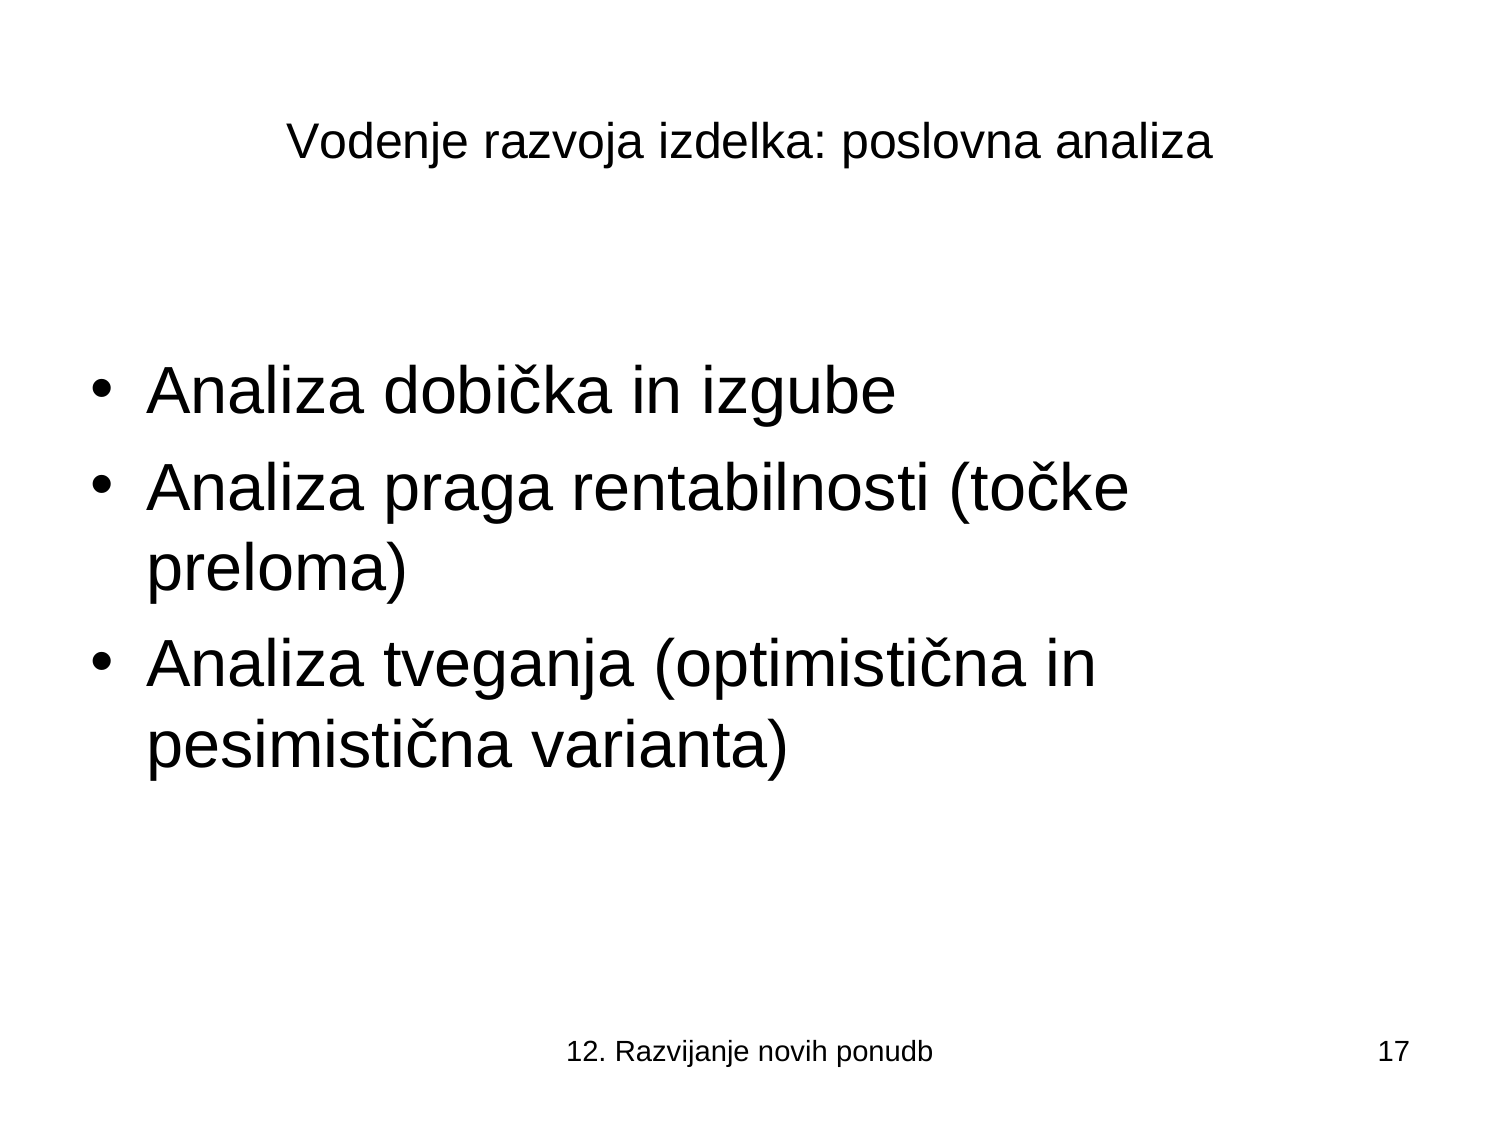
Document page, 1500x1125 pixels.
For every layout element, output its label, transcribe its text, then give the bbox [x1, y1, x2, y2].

title Vodenje razvoja izdelka: poslovna analiza [75, 45, 1426, 233]
list Analiza dobička in izgube Analiza praga rentabilnosti (točke preloma) Analiza tveganja (optimistična in pesimistična varianta) [75, 262, 1426, 1006]
text_box 12. Razvijanje novih ponudb [512, 1024, 988, 1103]
text_box <number> [1074, 1024, 1426, 1103]
